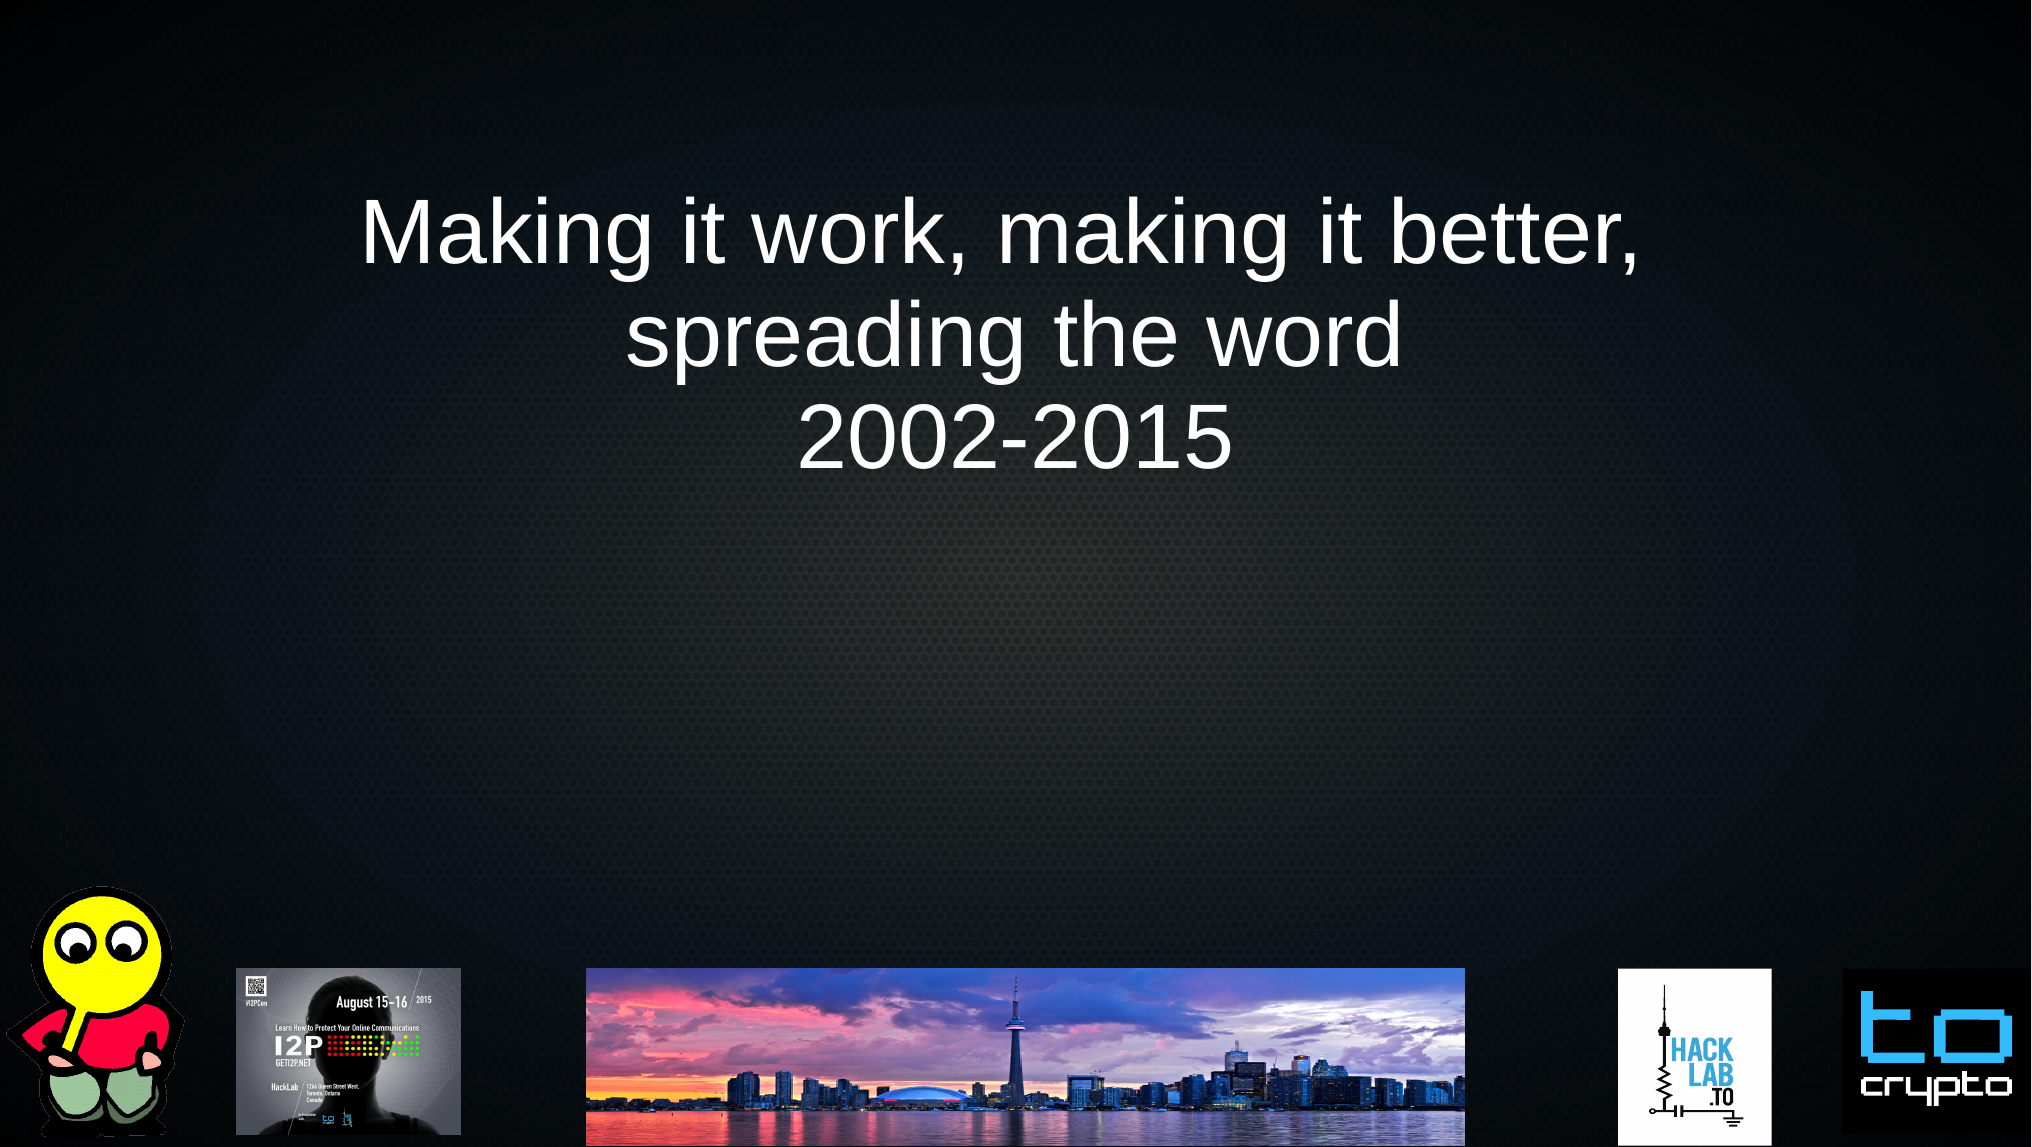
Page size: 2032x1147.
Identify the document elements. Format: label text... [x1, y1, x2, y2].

picture [0, 0, 2032, 1147]
title Making it work, making it better, spreading the word 2002-2015 [101, 180, 1930, 489]
